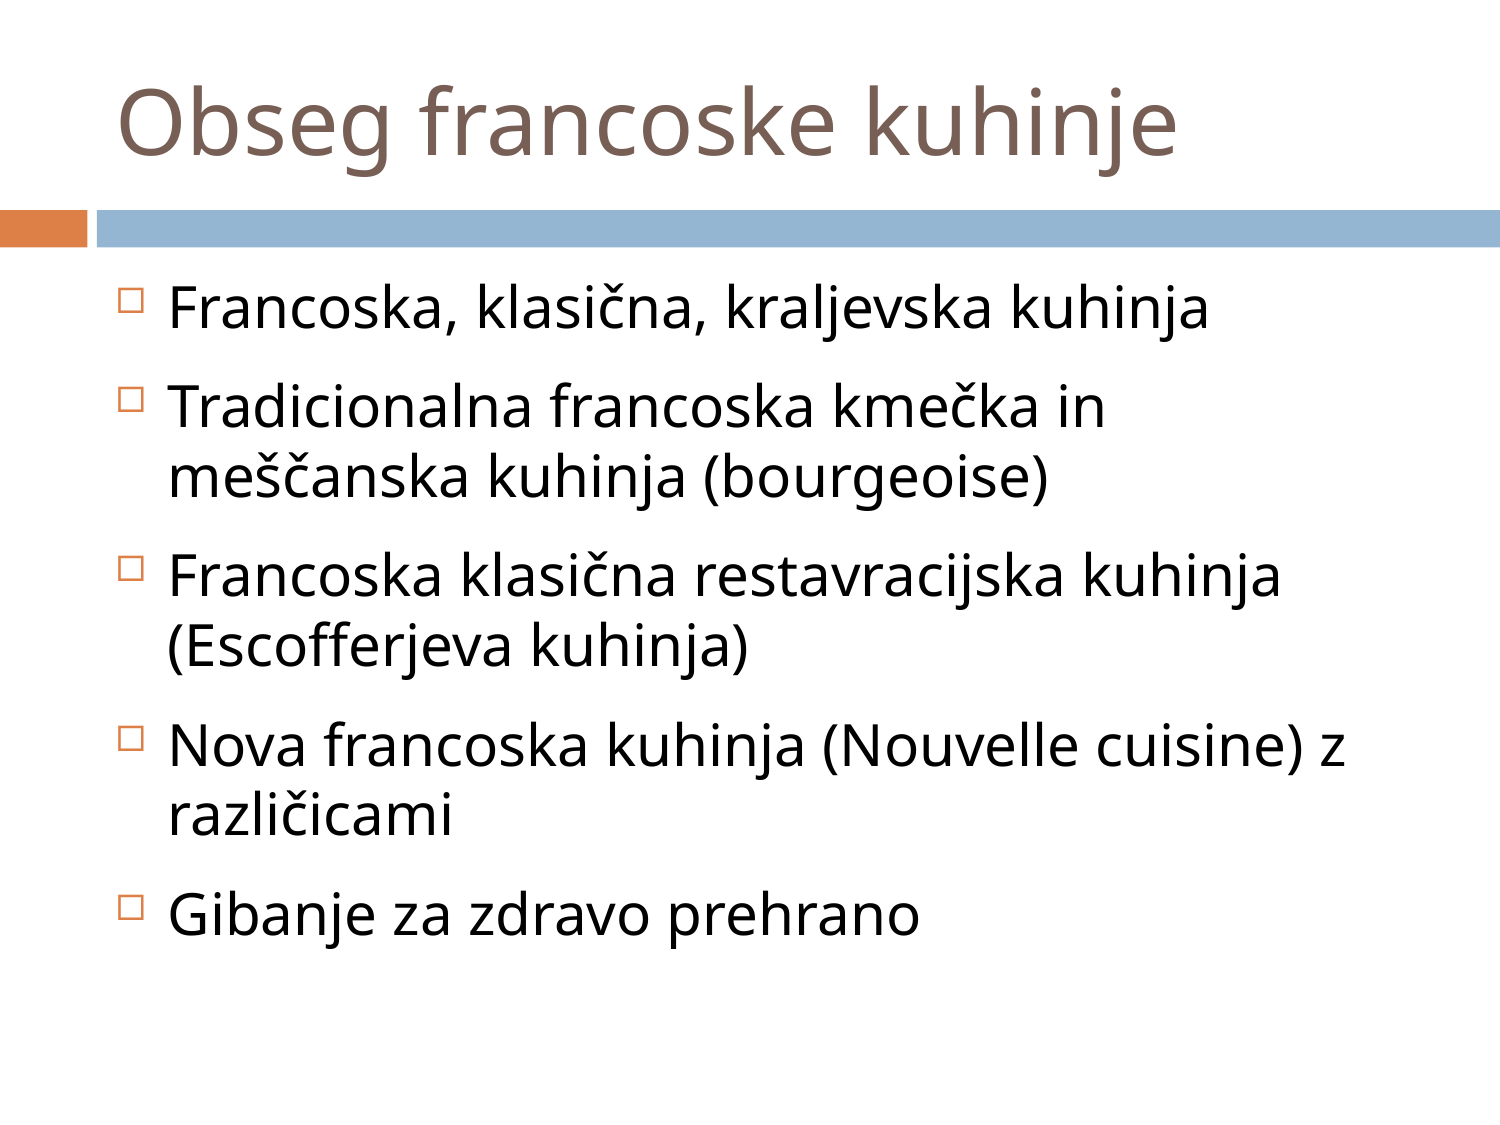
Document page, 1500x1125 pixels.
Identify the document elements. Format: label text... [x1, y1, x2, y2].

list Francoska, klasična, kraljevska kuhinja Tradicionalna francoska kmečka in meščanska kuhinja (bourgeoise) Francoska klasična restavracijska kuhinja (Escofferjeva kuhinja) Nova francoska kuhinja (Nouvelle cuisine) z različicami Gibanje za zdravo prehrano [100, 262, 1438, 1000]
title Obseg francoske kuhinje [100, 37, 1438, 200]
